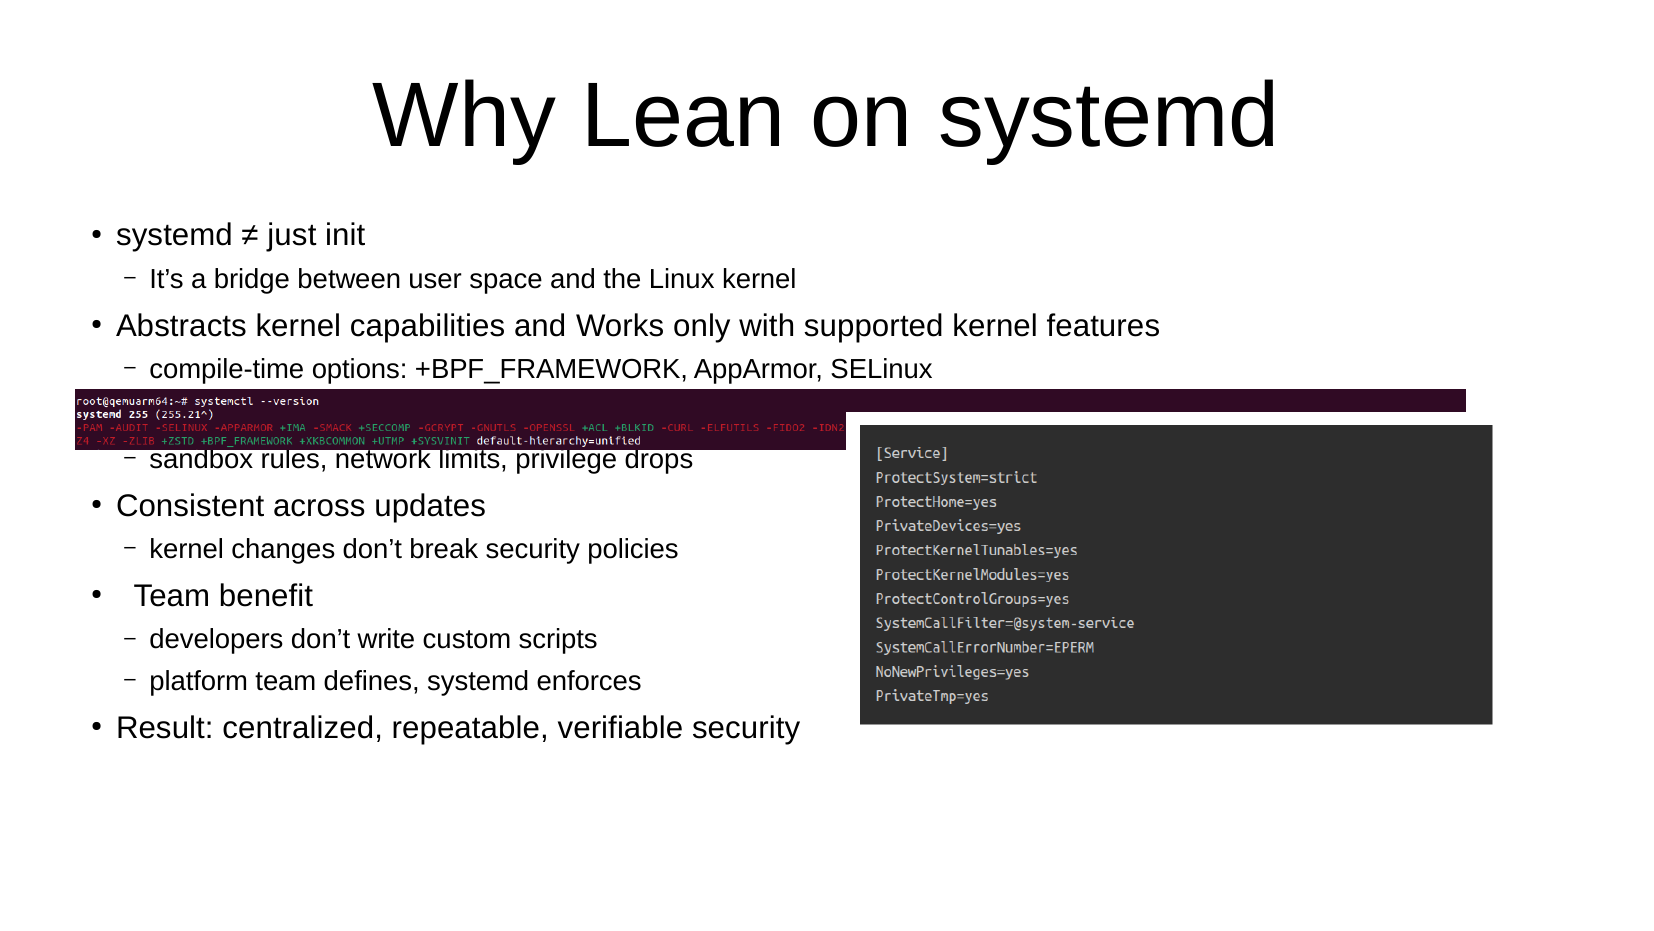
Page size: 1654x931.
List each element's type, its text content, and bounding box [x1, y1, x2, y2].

title Why Lean on systemd [82, 37, 1571, 193]
picture [75, 389, 1501, 733]
list systemd ≠ just init It’s a bridge between user space and the Linux kernel Abstracts kernel capabilities and Works only with supported kernel features compile-time options: +BPF_FRAMEWORK, AppArmor, SELinux Policies defined once → applied everywhere sandbox rules, network limits, privilege drops Consistent across updates kernel changes don’t break security policies Team benefit developers don’t write custom scripts platform team defines, systemd enforces Result: centralized, repeatable, verifiable security [82, 217, 1571, 751]
